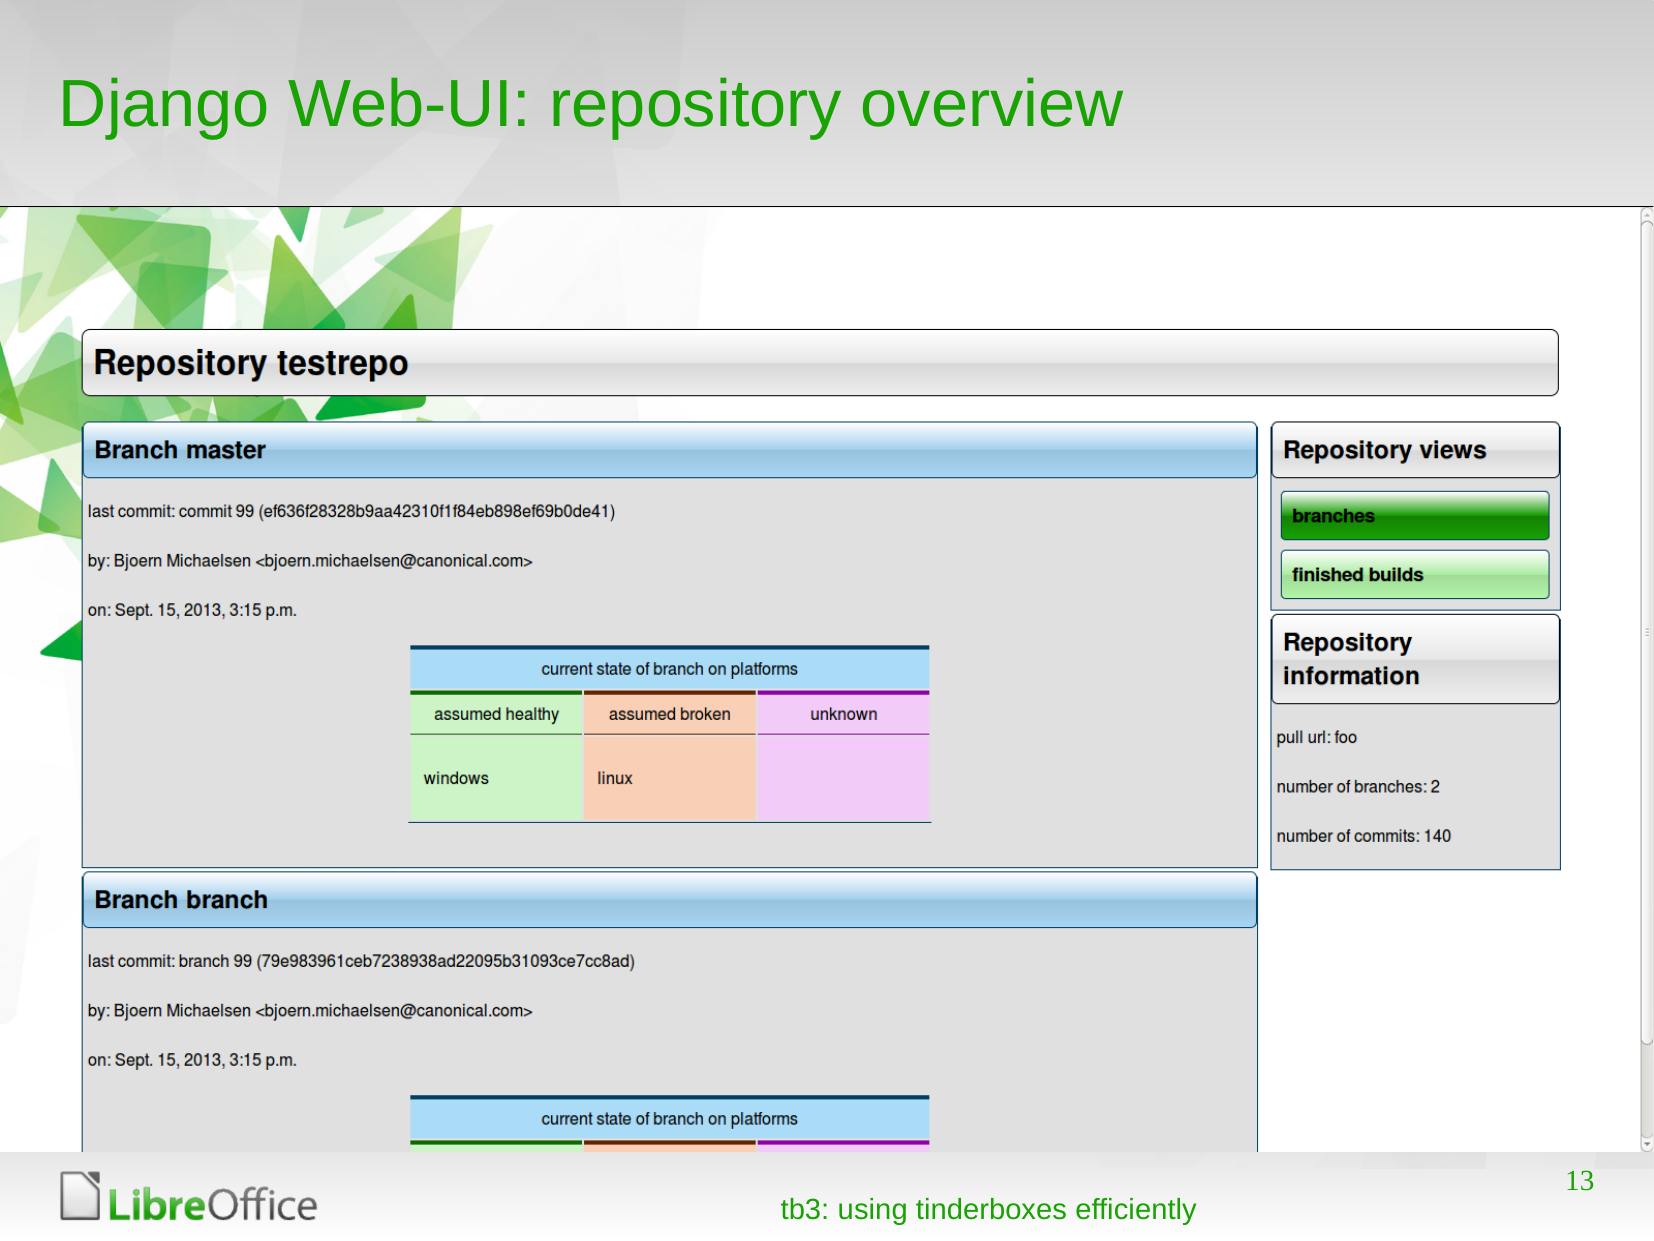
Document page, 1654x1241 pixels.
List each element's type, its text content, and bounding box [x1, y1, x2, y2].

picture [0, 0, 1654, 1240]
title Django Web-UI: repository overview [59, 29, 1595, 178]
